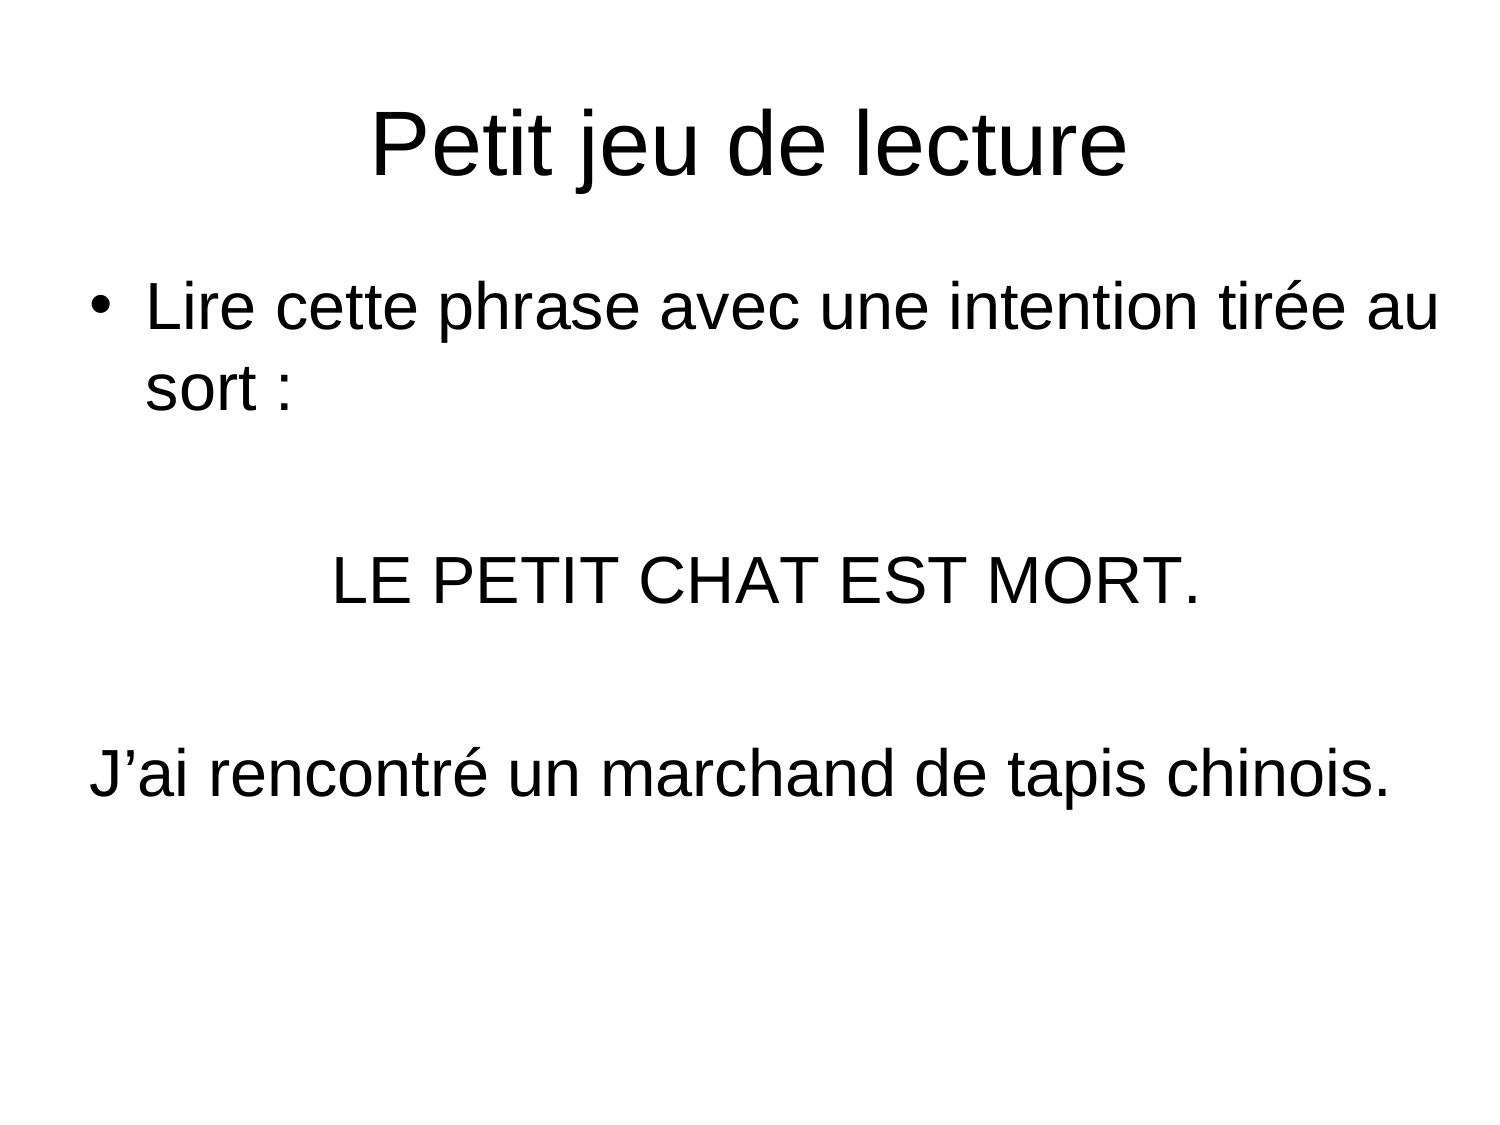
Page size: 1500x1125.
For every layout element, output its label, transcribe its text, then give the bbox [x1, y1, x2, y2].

list Lire cette phrase avec une intention tirée au sort : LE PETIT CHAT EST MORT. J’ai rencontré un marchand de tapis chinois. [74, 255, 1459, 1006]
title Petit jeu de lecture [75, 45, 1426, 233]
